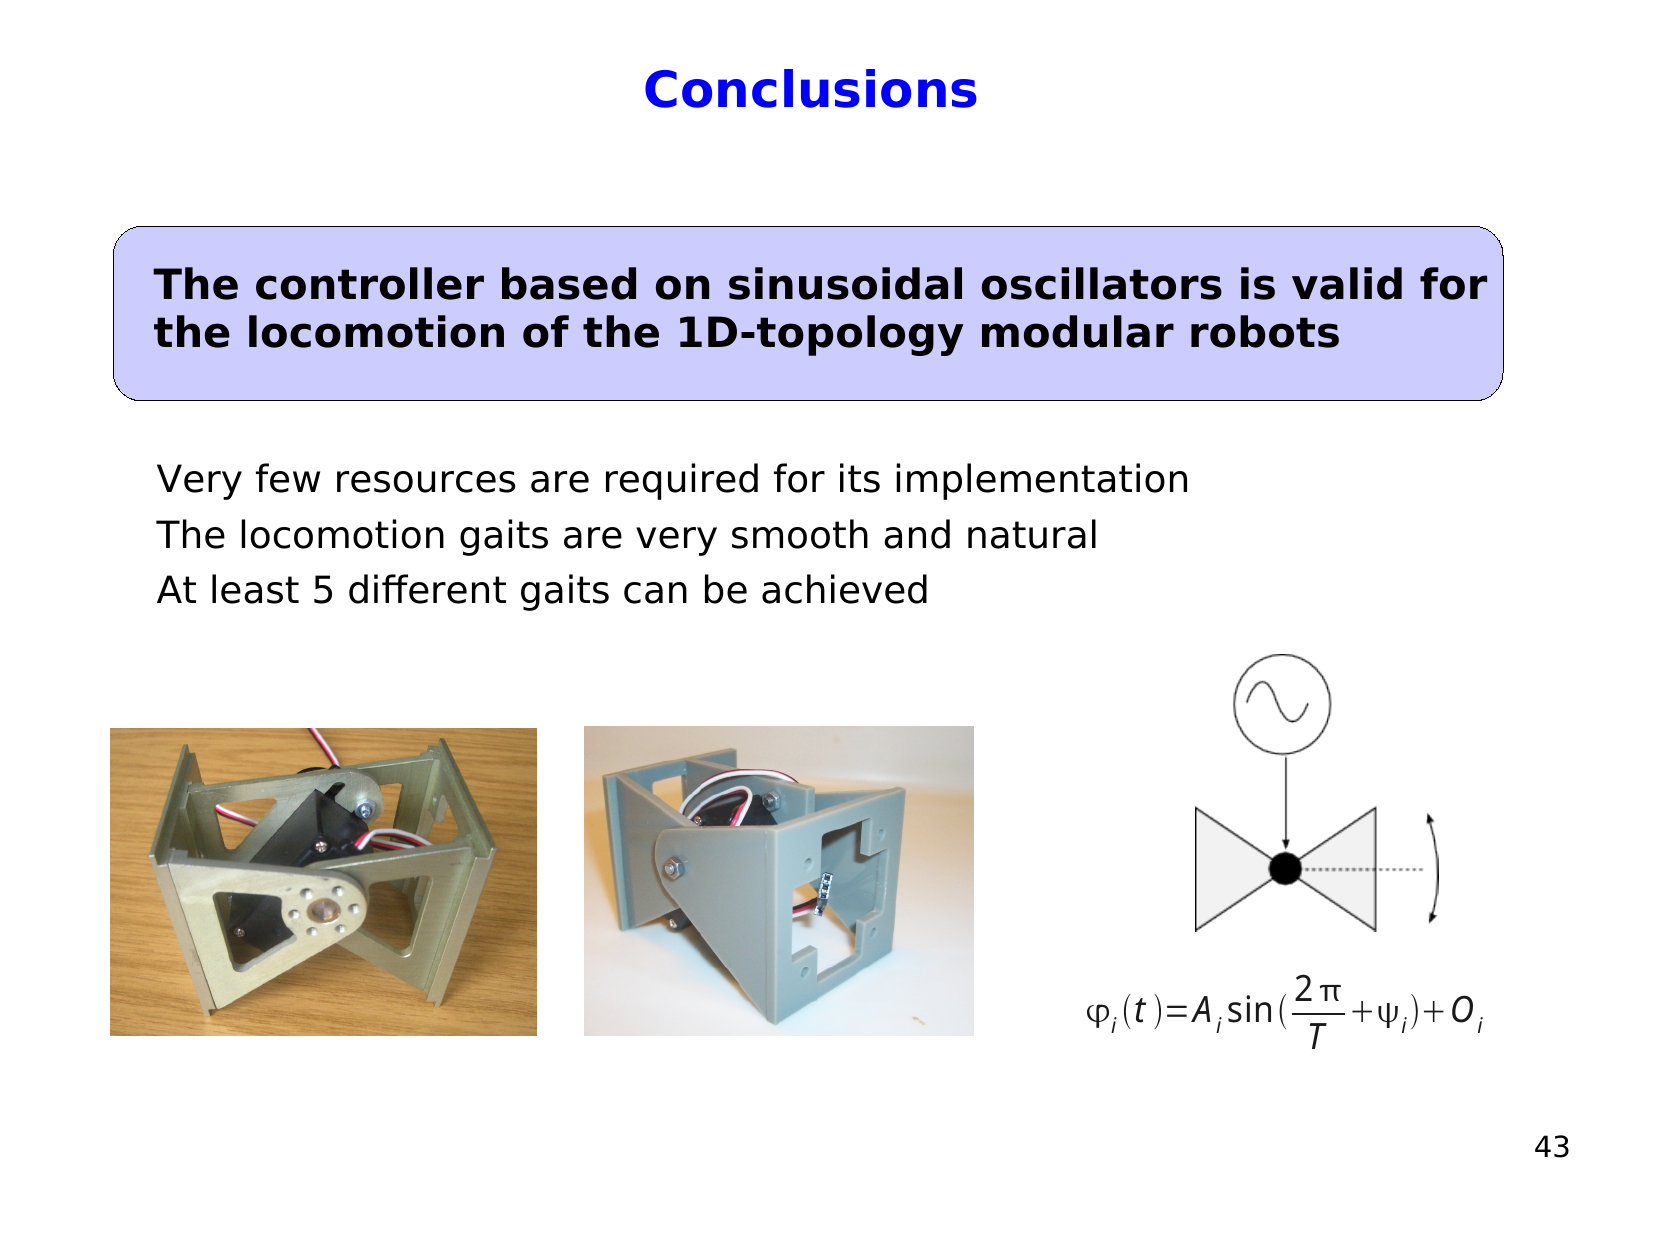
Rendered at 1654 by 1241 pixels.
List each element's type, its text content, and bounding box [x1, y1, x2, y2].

picture [1195, 654, 1439, 932]
chart [1077, 967, 1491, 1058]
text_box Very few resources are required for its implementation The locomotion gaits are very smooth and natural At least 5 different gaits can be achieved [129, 450, 1220, 620]
text_box The controller based on sinusoidal oscillators is valid for the locomotion of the 1D-topology modular robots [138, 253, 1520, 365]
picture [584, 726, 974, 1037]
picture [110, 728, 537, 1036]
text_box Conclusions [629, 53, 995, 127]
text_box [113, 226, 1504, 401]
